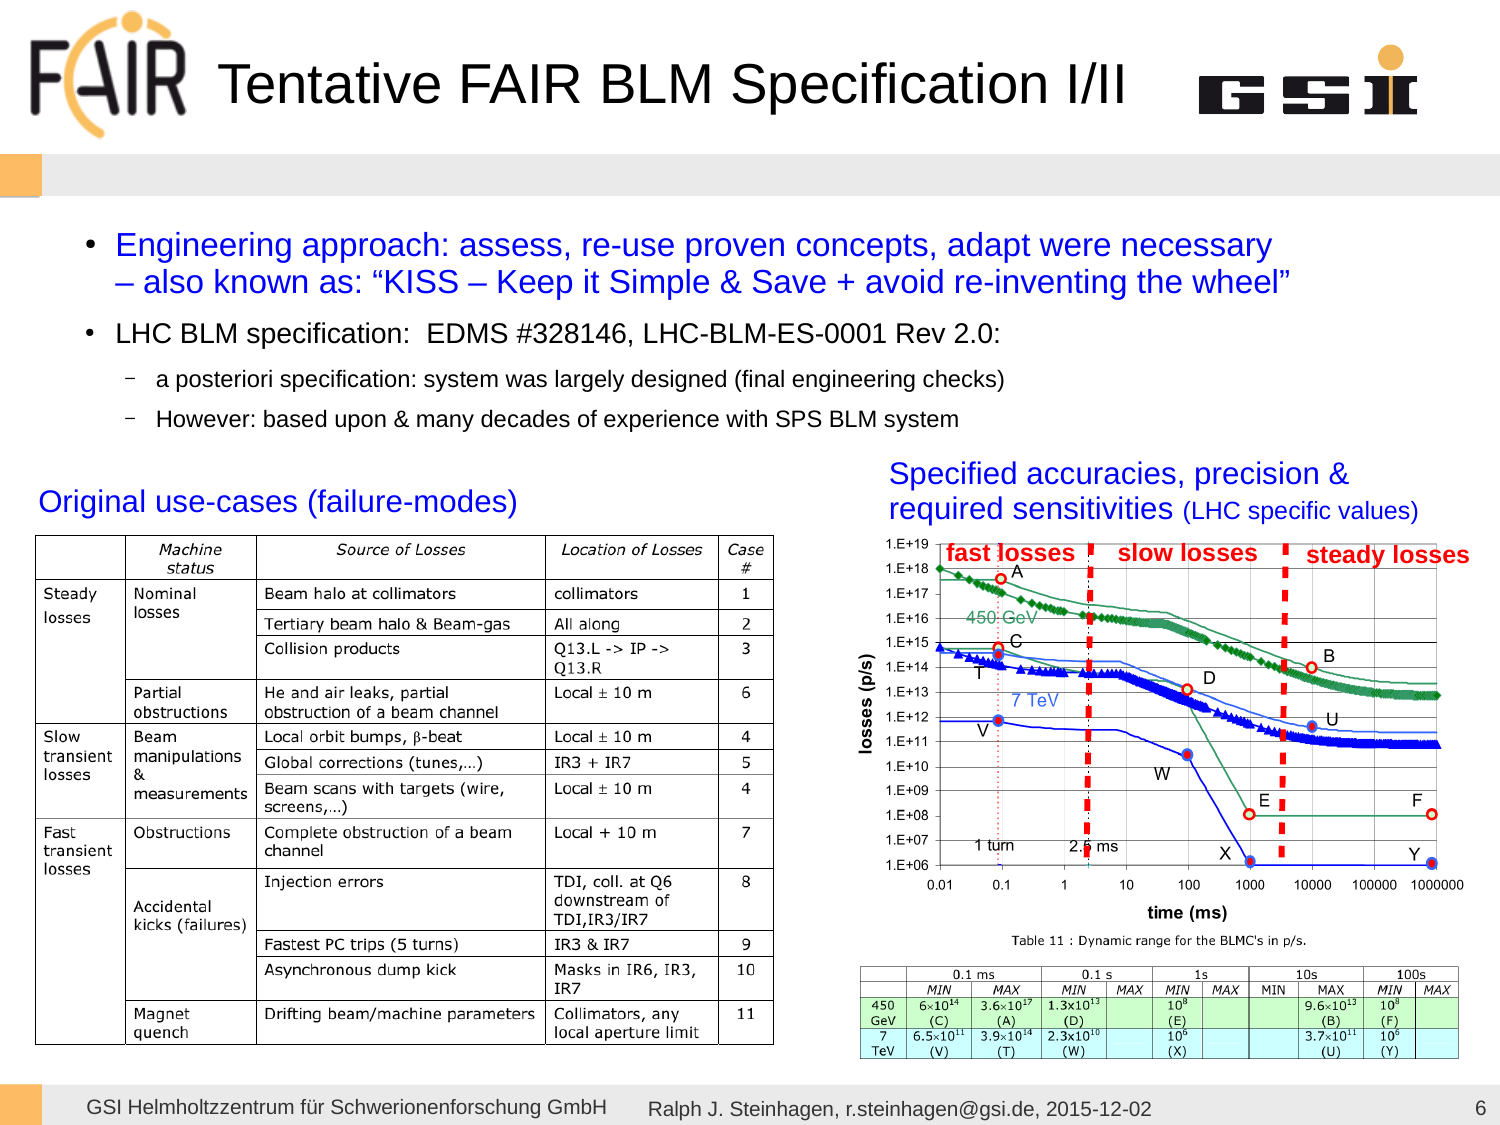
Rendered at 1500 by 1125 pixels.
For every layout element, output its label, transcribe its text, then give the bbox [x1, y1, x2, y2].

picture [859, 932, 1465, 1066]
title Tentative FAIR BLM Specification I/II [217, 20, 1170, 147]
text_box Specified accuracies, precision & required sensitivities (LHC specific values) [874, 448, 1434, 534]
list Engineering approach: assess, re-use proven concepts, adapt were necessary – also known as: “KISS – Keep it Simple & Save + avoid re-inventing the wheel” LHC BLM specification: EDMS #328146, LHC-BLM-ES-0001 Rev 2.0: a posteriori specification: system was largely designed (final engineering checks) However: based upon & many decades of experience with SPS BLM system [75, 226, 1430, 438]
picture [848, 531, 1469, 922]
text_box steady losses [1291, 533, 1488, 604]
text_box slow losses [1102, 531, 1274, 575]
picture [23, 531, 782, 1052]
text_box fast losses [931, 531, 1091, 575]
text_box Original use-cases (failure-modes) [23, 476, 535, 527]
picture [1197, 42, 1419, 117]
picture [30, 9, 187, 141]
